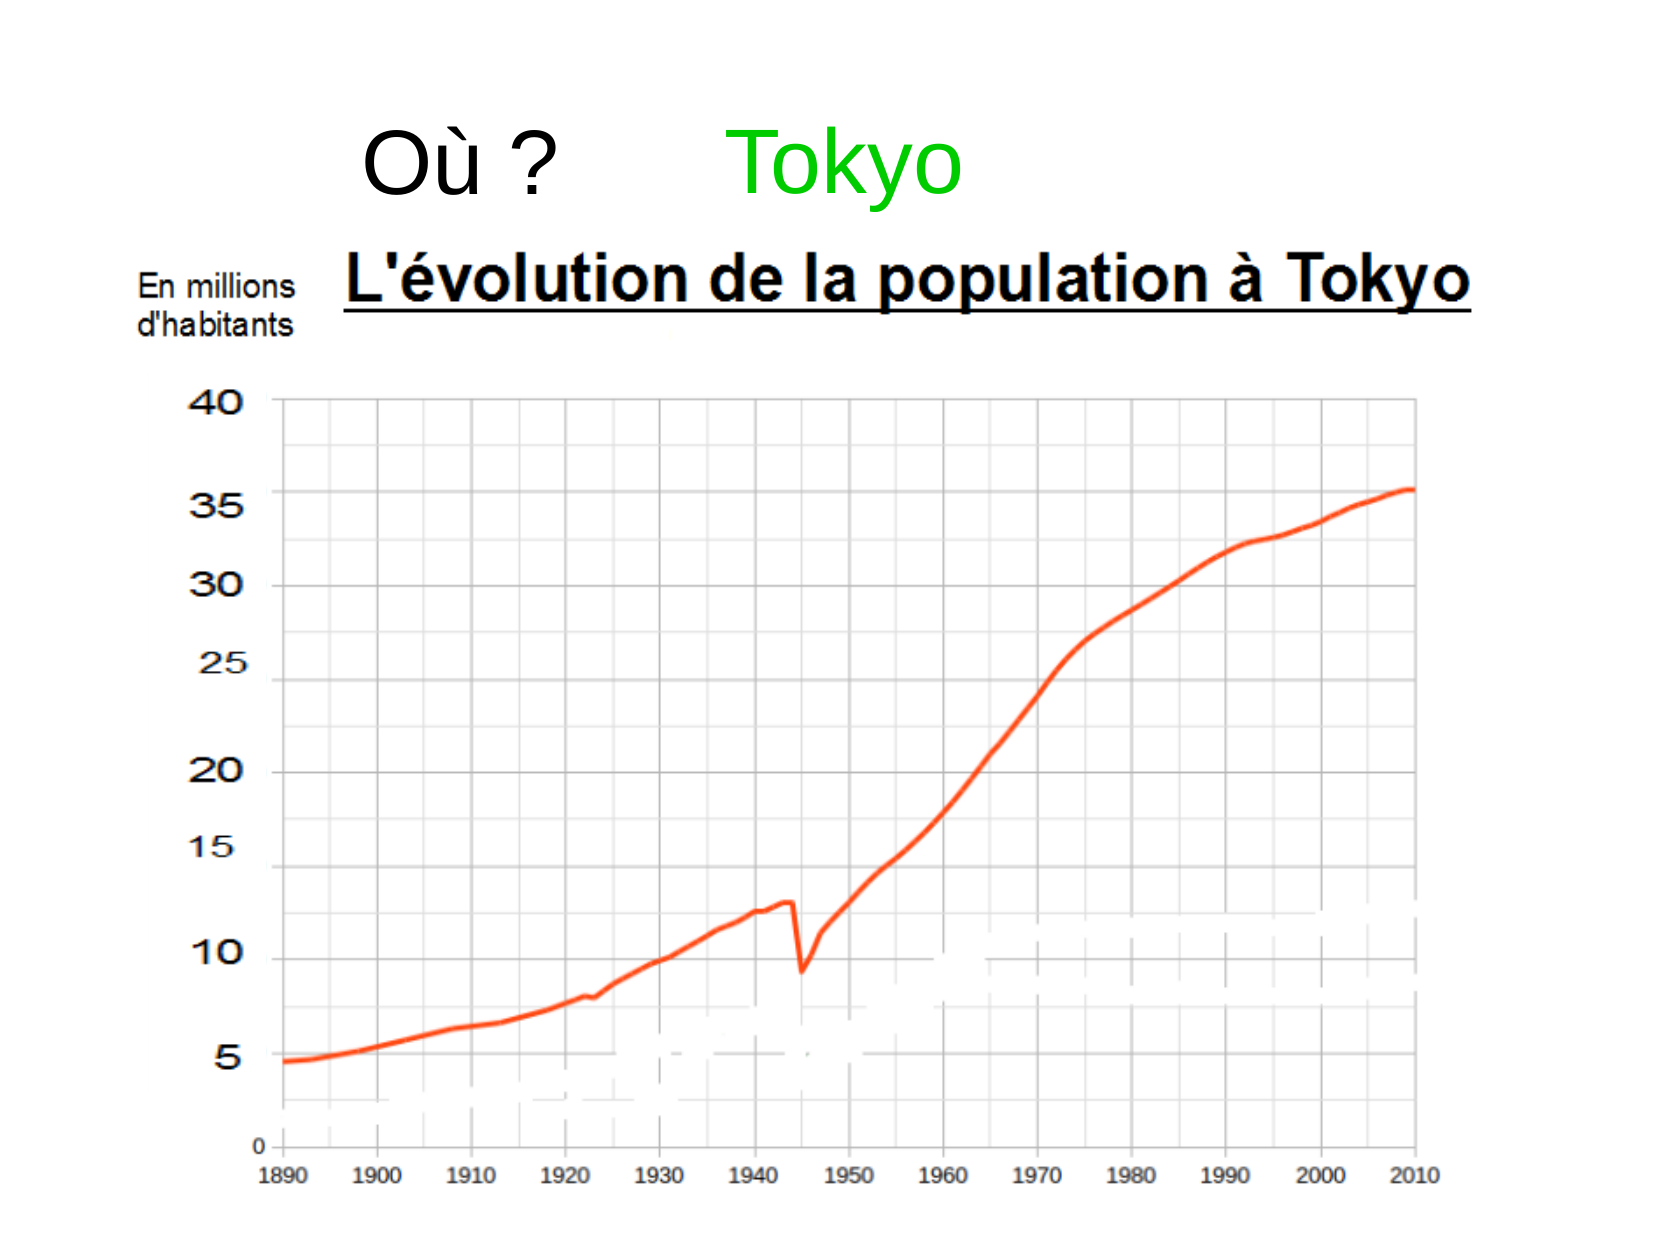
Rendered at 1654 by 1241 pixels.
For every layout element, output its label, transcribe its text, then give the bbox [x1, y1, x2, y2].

title Où ? [0, 59, 383, 267]
text_box [88, 354, 266, 1093]
picture [118, 236, 1477, 1211]
title Tokyo [383, 58, 1306, 236]
